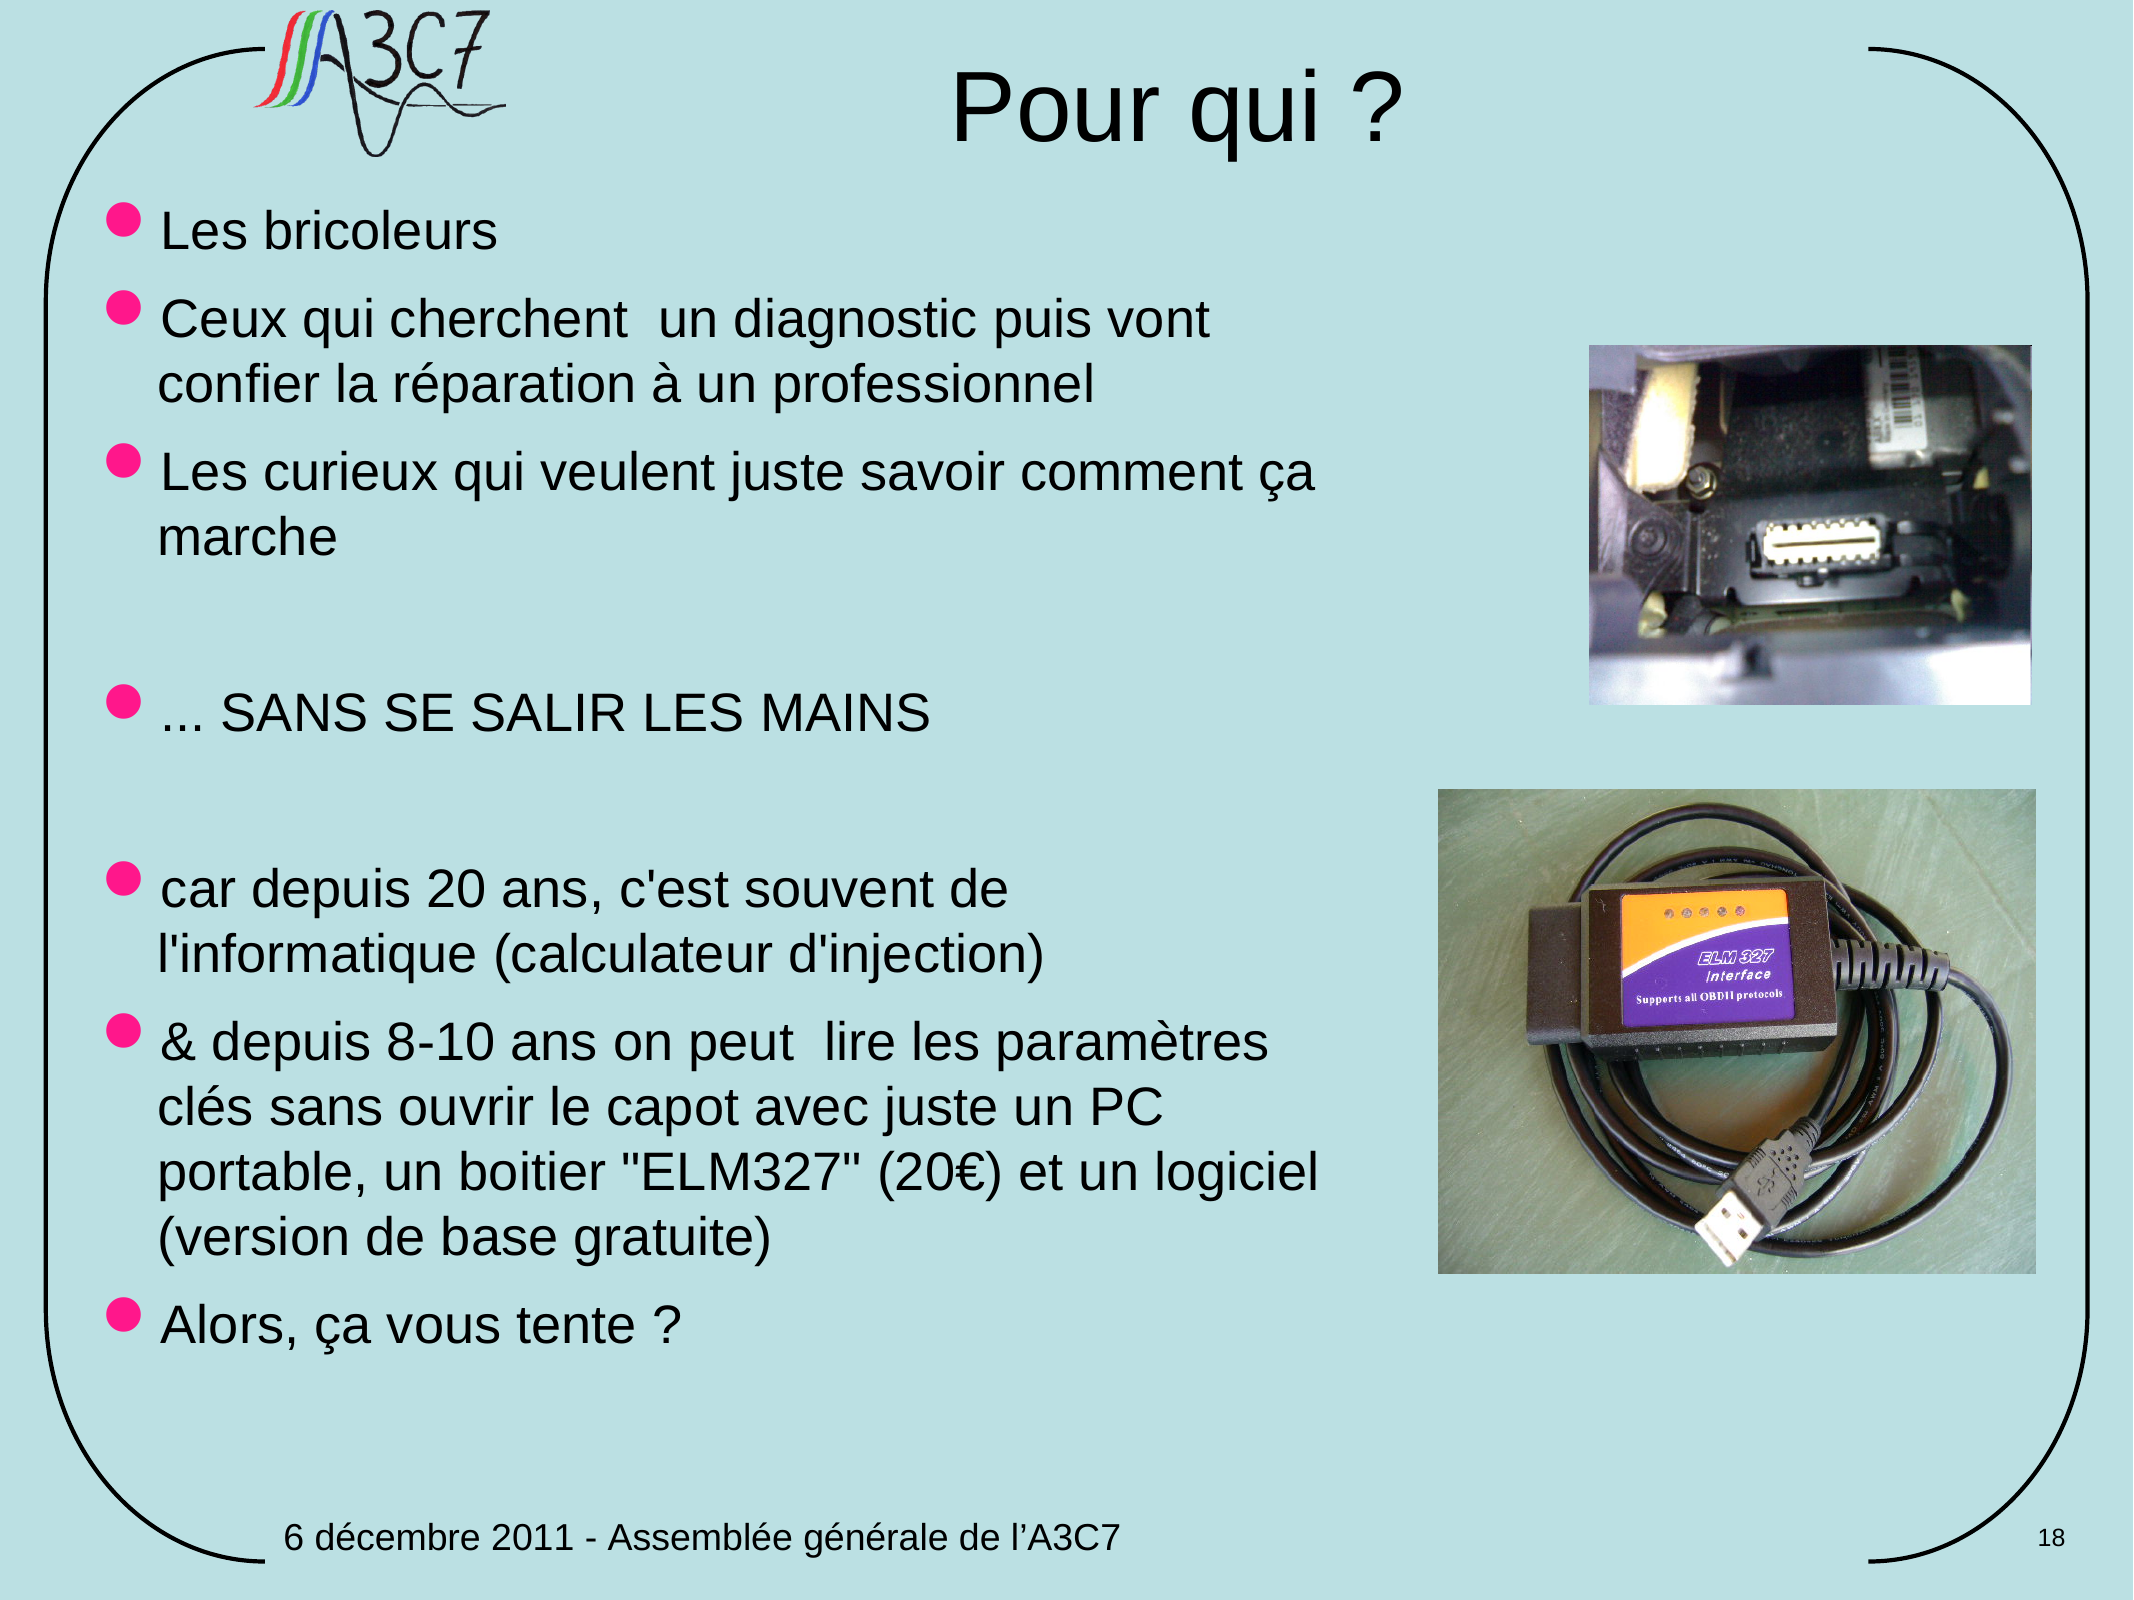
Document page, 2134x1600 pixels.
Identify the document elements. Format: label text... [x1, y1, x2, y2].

text_box 6 décembre 2011 - Assemblée générale de l’A3C7 [274, 1512, 1131, 1558]
picture [1438, 789, 2036, 1274]
picture [253, 10, 506, 157]
title Pour qui ? [508, 33, 1857, 190]
picture [1589, 345, 2032, 705]
list Les bricoleurs Ceux qui cherchent un diagnostic puis vont confier la réparation à un professionnel Les curieux qui veulent juste savoir comment ça marche ... SANS SE SALIR LES MAINS car depuis 20 ans, c'est souvent de l'informatique (calculateur d'injection) & depuis 8-10 ans on peut lire les paramètres clés sans ouvrir le capot avec juste un PC portable, un boitier "ELM327" (20€) et un logiciel (version de base gratuite) Alors, ça vous tente ? [86, 186, 1362, 1408]
